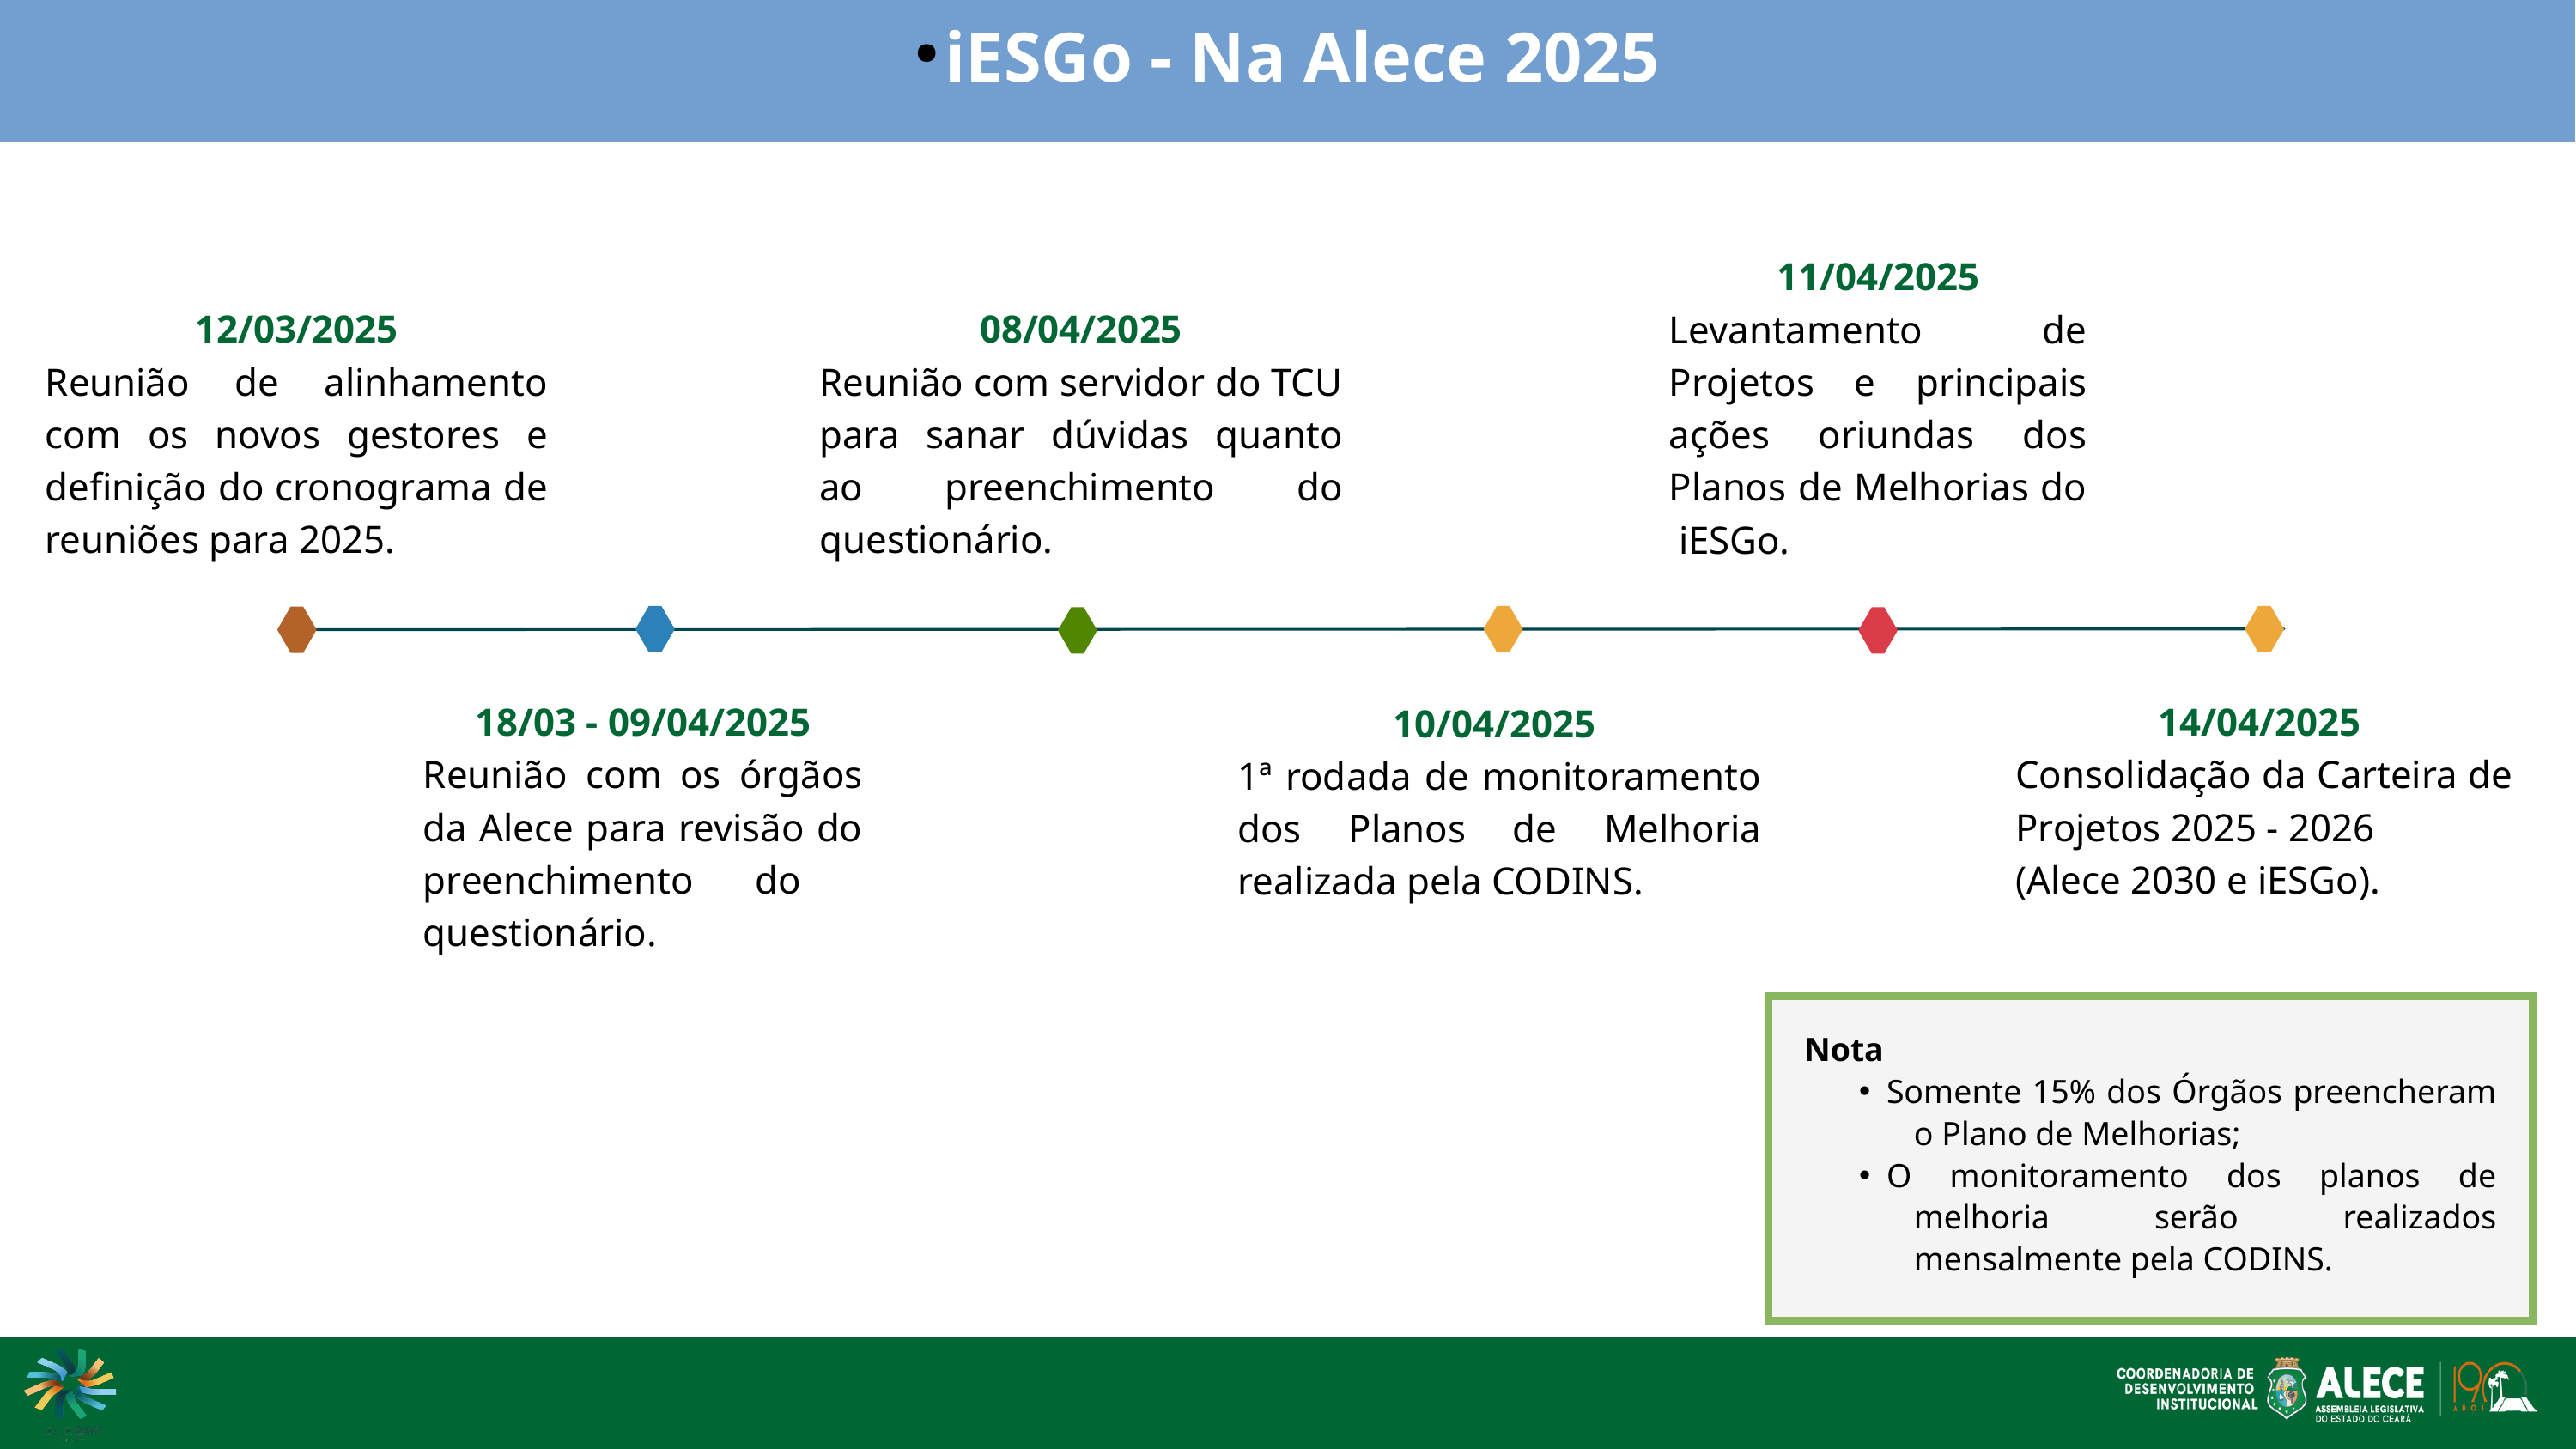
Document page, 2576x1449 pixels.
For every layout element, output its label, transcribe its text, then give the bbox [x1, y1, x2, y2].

text_box [1858, 607, 1899, 654]
text_box [276, 606, 317, 653]
text_box 12/03/2025 Reunião de alinhamento com os novos gestores e definição do cronograma de reuniões para 2025. [45, 298, 549, 560]
text_box 10/04/2025 1ª rodada de monitoramento dos Planos de Melhoria realizada pela CODINS. [1237, 692, 1769, 901]
text_box 18/03 - 09/04/2025 Reunião com os órgãos da Alece para revisão do preenchimento do questionário. [422, 691, 887, 952]
text_box [0, 1335, 2576, 1449]
text_box 14/04/2025 Consolidação da Carteira de Projetos 2025 - 2026 (Alece 2030 e iESGo). [2015, 691, 2513, 900]
text_box 11/04/2025 Levantamento de Projetos e principais ações oriundas dos Planos de Melhorias do iESGo. [1668, 246, 2087, 560]
text_box [1058, 607, 1097, 654]
text_box [635, 605, 675, 652]
text_box Nota Somente 15% dos Órgãos preencheram o Plano de Melhorias; O monitoramento dos planos de melhoria serão realizados mensalmente pela CODINS. [1768, 983, 2533, 1321]
text_box 08/04/2025 Reunião com servidor do TCU para sanar dúvidas quanto ao preenchimento do questionário. [819, 298, 1343, 560]
text_box [1483, 605, 1523, 652]
table_header iESGo - Na Alece 2025 [0, 0, 2575, 142]
text_box [2245, 605, 2285, 652]
